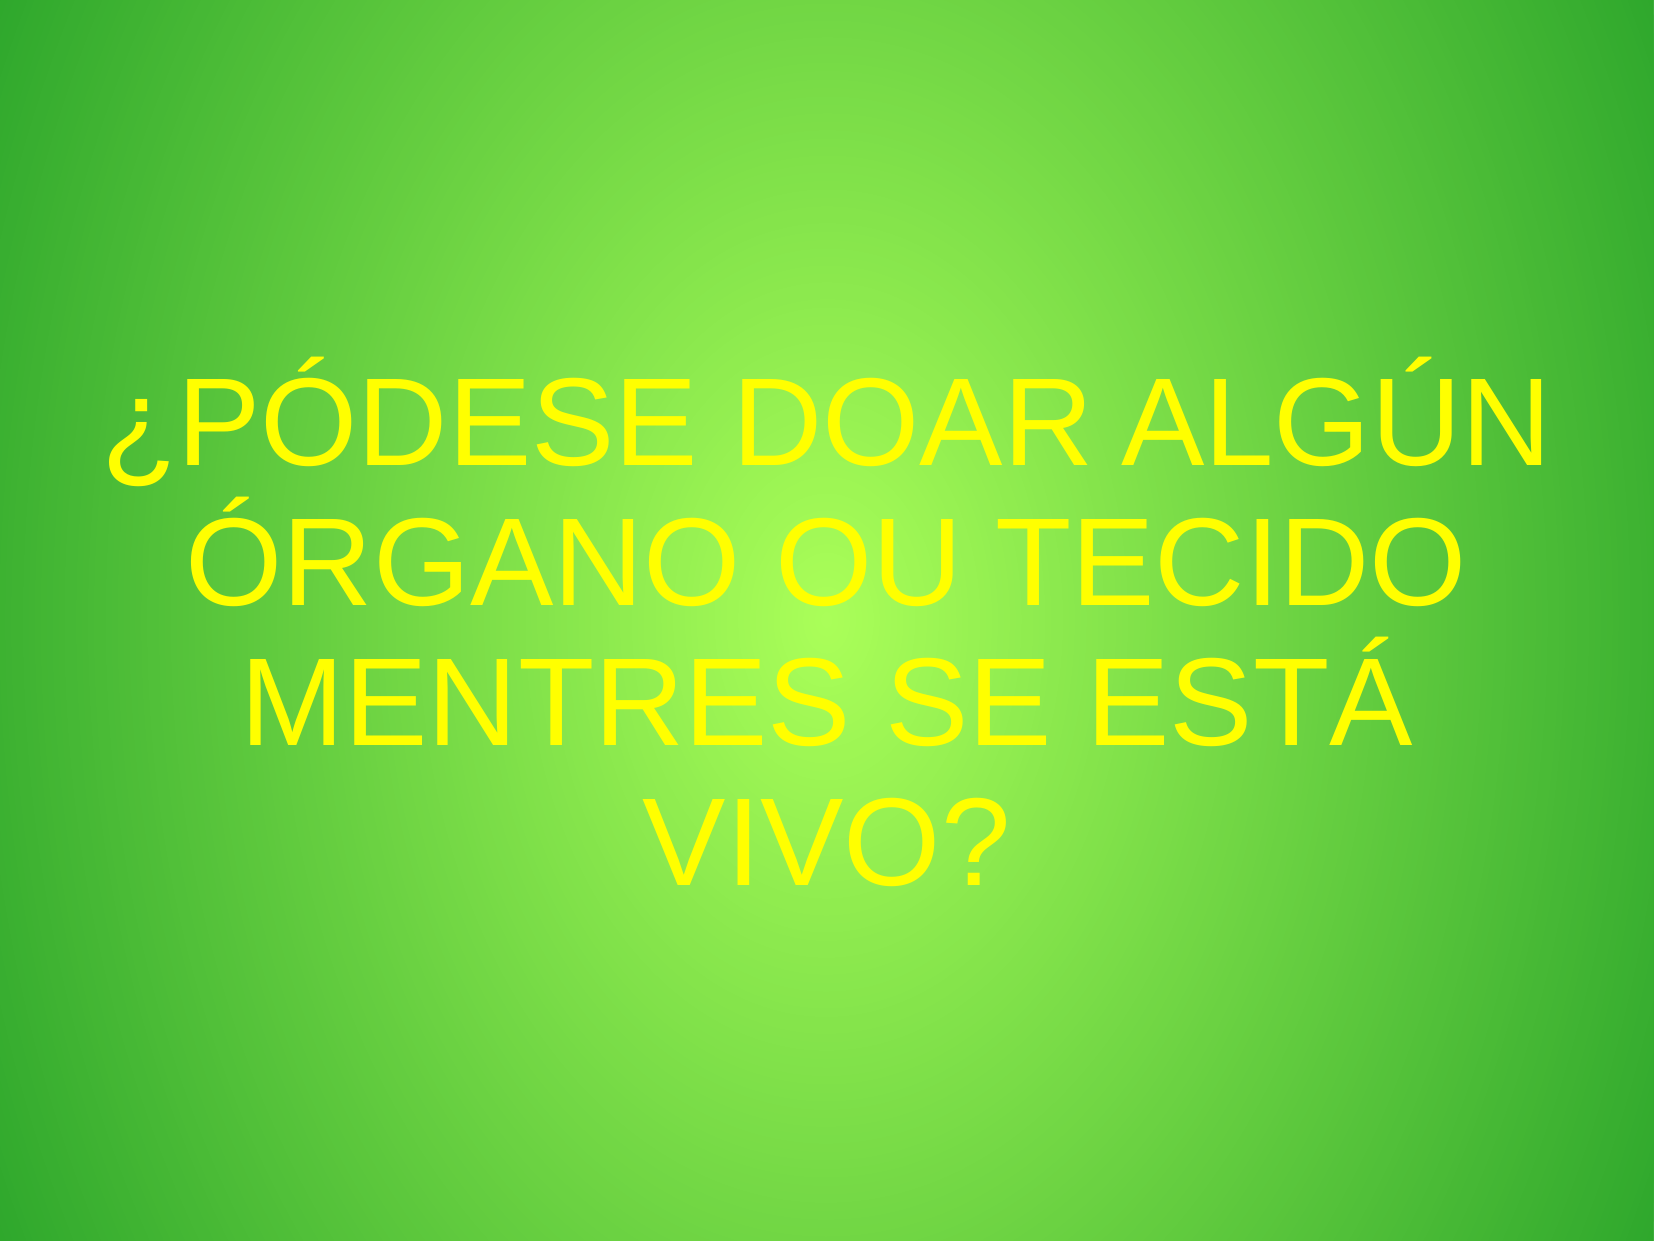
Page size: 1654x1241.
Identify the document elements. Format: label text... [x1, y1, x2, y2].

title ¿PÓDESE DOAR ALGÚN ÓRGANO OU TECIDO MENTRES SE ESTÁ VIVO? [82, 106, 1571, 1158]
